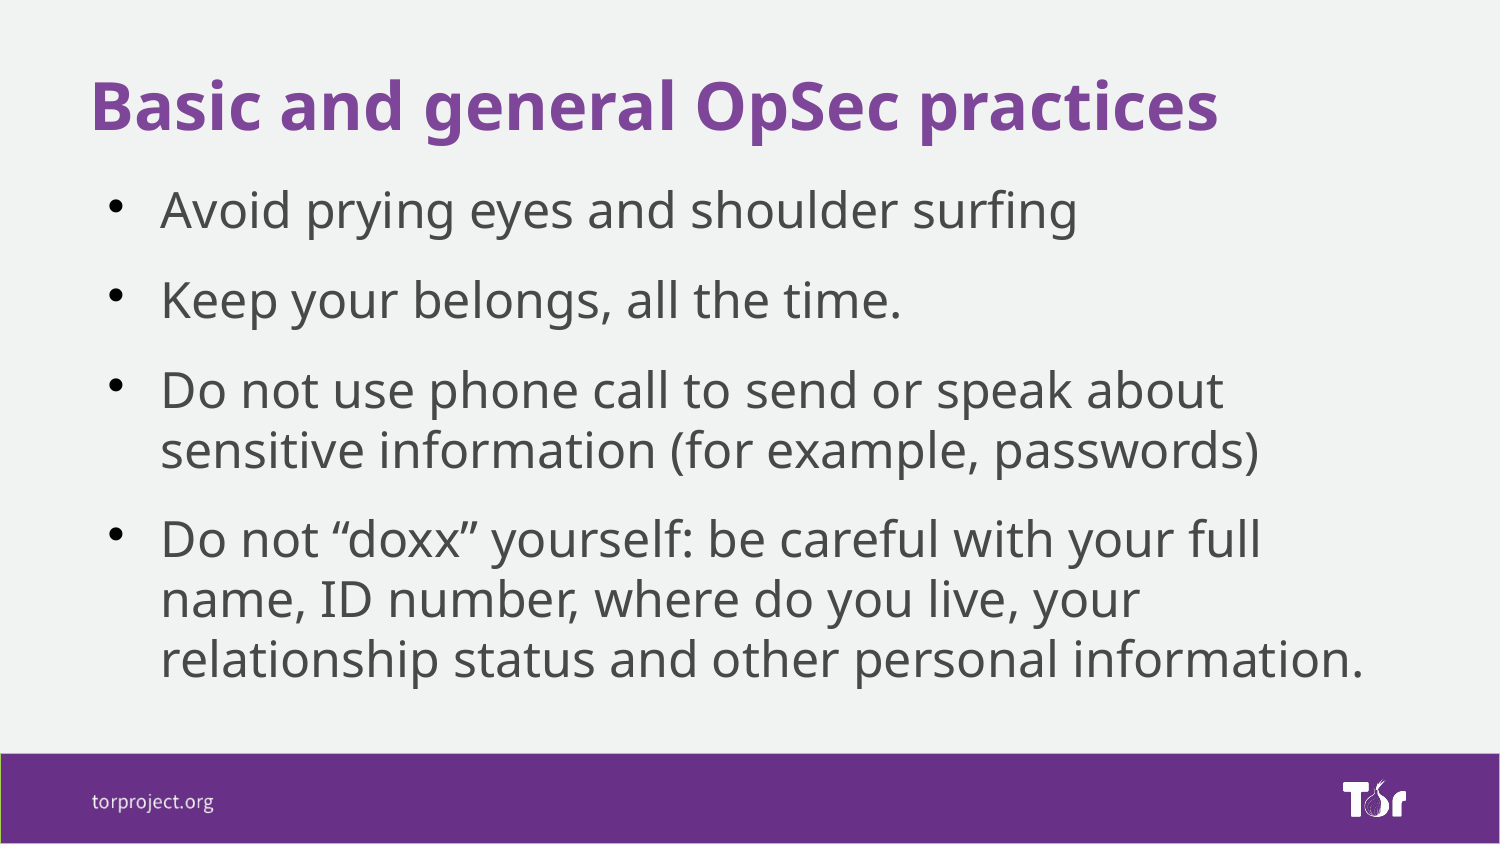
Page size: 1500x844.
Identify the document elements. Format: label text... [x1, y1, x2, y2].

text_box Avoid prying eyes and shoulder surfing Keep your belongs, all the time. Do not use phone call to send or speak about sensitive information (for example, passwords) Do not “doxx” yourself: be careful with your full name, ID number, where do you live, your relationship status and other personal information. [74, 171, 1425, 729]
picture [75, 780, 604, 821]
text_box Basic and general OpSec practices [74, 33, 1425, 171]
picture [1343, 778, 1406, 817]
